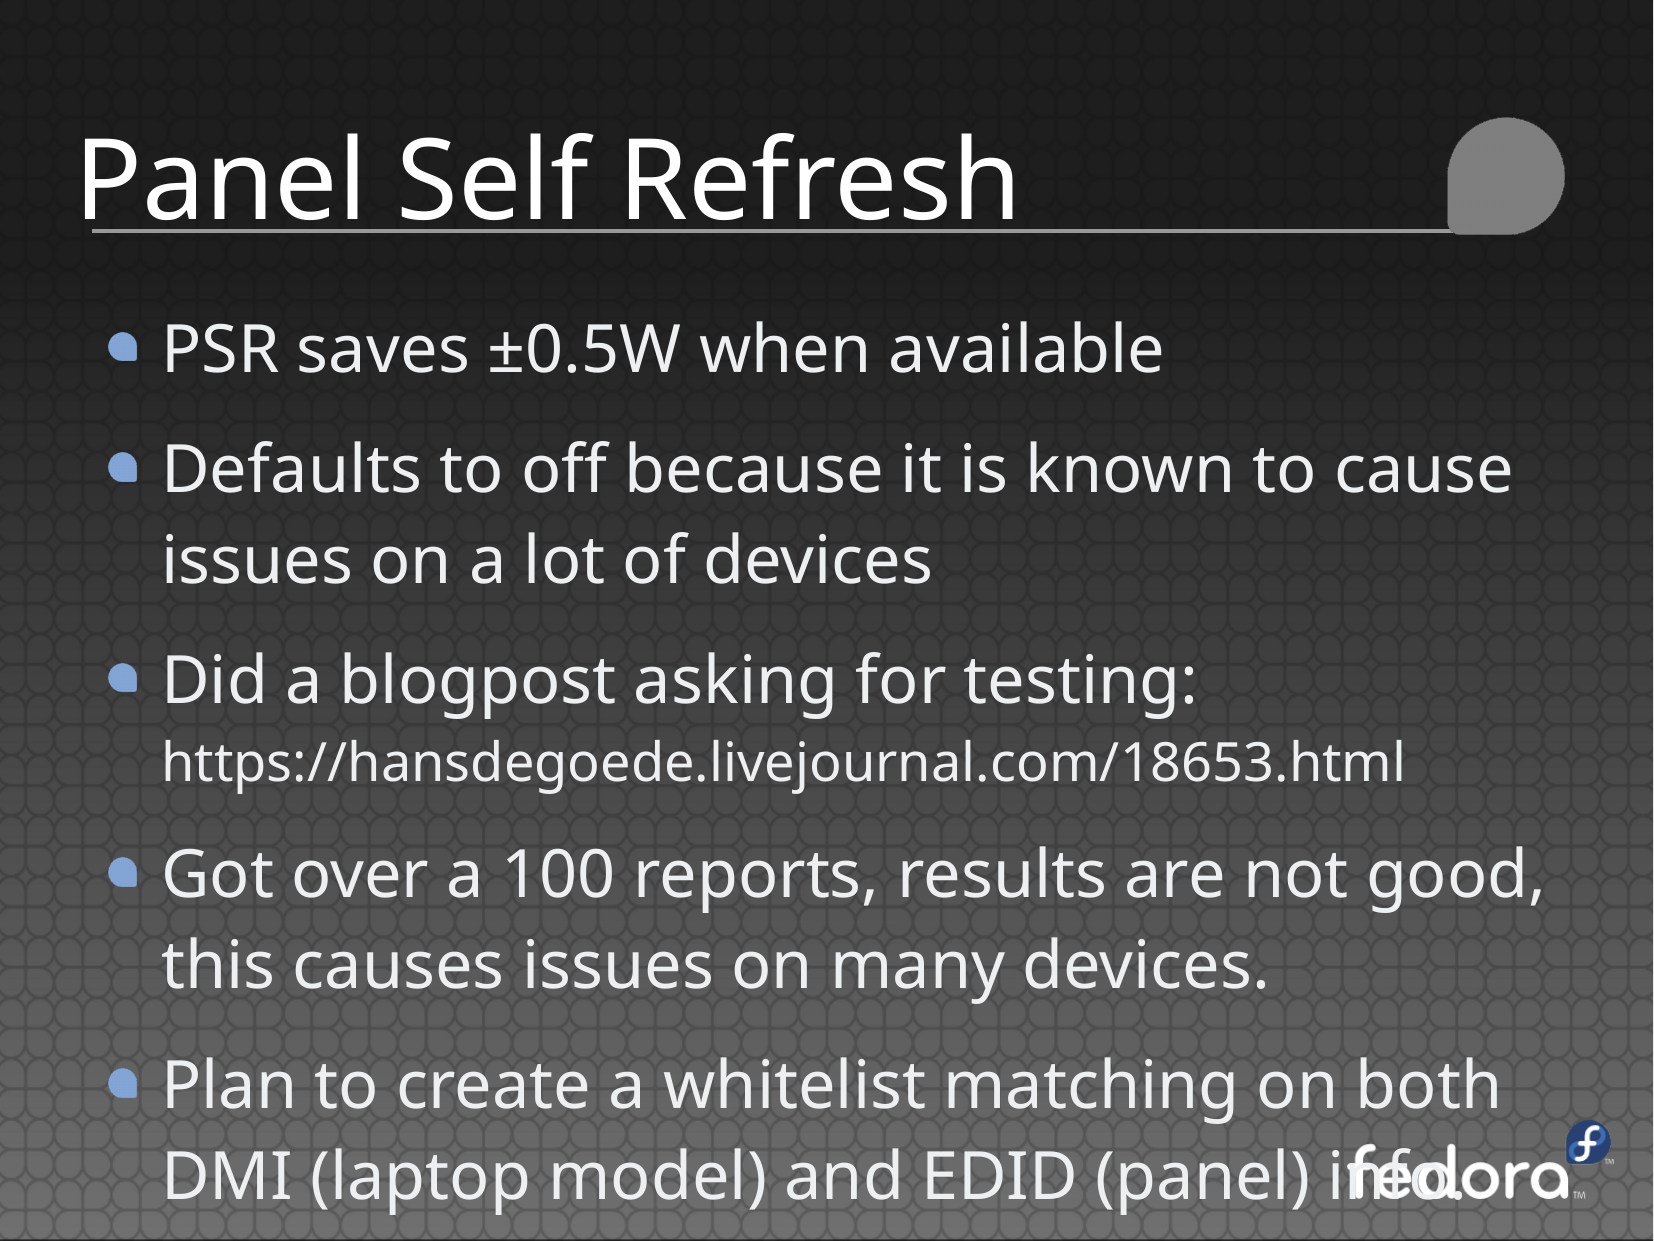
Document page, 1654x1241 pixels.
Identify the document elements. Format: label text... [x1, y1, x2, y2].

list PSR saves ±0.5W when available Defaults to off because it is known to cause issues on a lot of devices Did a blogpost asking for testing: https://hansdegoede.livejournal.com/18653.html Got over a 100 reports, results are not good, this causes issues on many devices. Plan to create a whitelist matching on both DMI (laptop model) and EDID (panel) info. [90, 301, 1609, 1133]
picture [0, 0, 1654, 1241]
title Panel Self Refresh [74, 50, 1405, 301]
